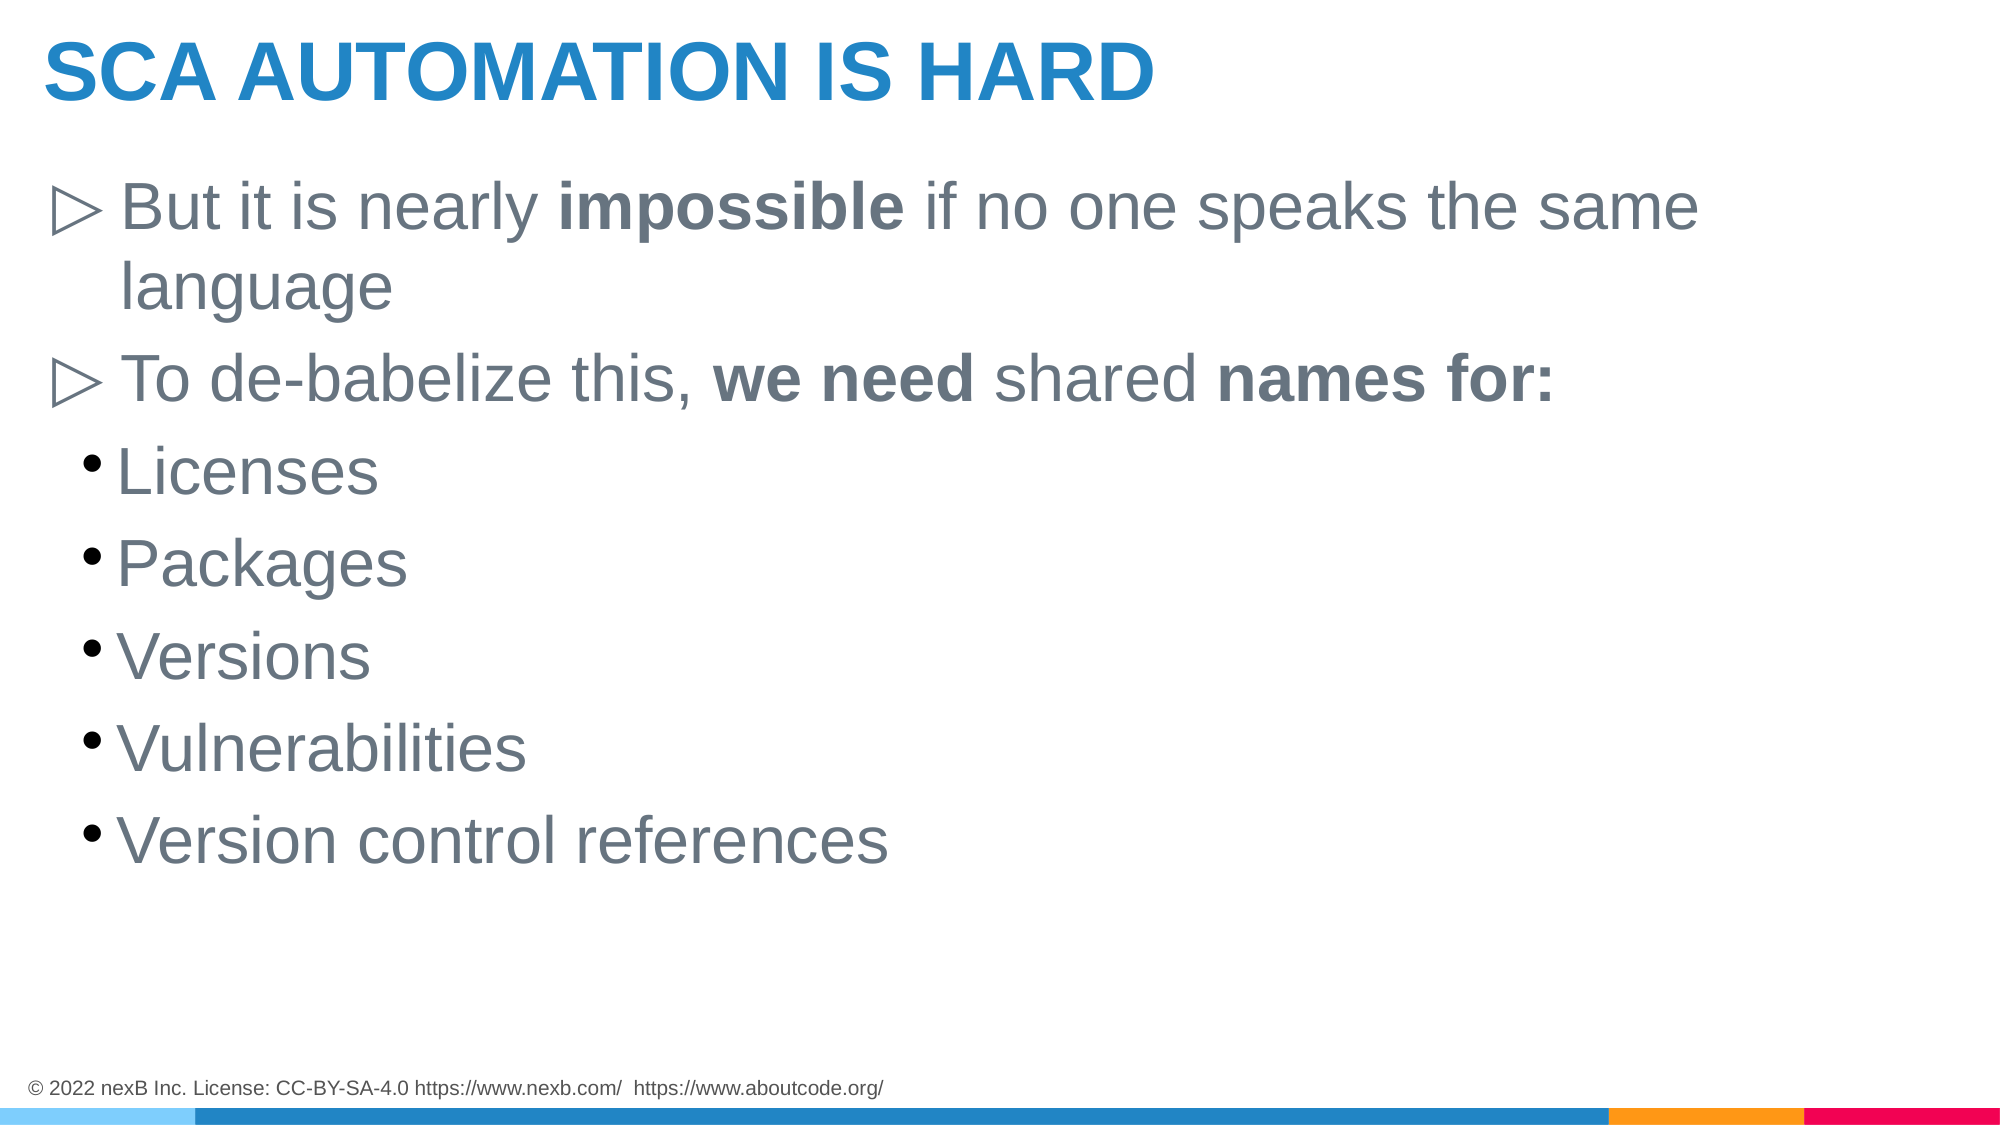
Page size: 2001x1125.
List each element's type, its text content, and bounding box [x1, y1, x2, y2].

text_box But it is nearly impossible if no one speaks the same language To de-babelize this, we need shared names for: Licenses Packages Versions Vulnerabilities Version control references [30, 147, 2000, 1070]
text_box SCA AUTOMATION IS HARD [28, 20, 1805, 132]
